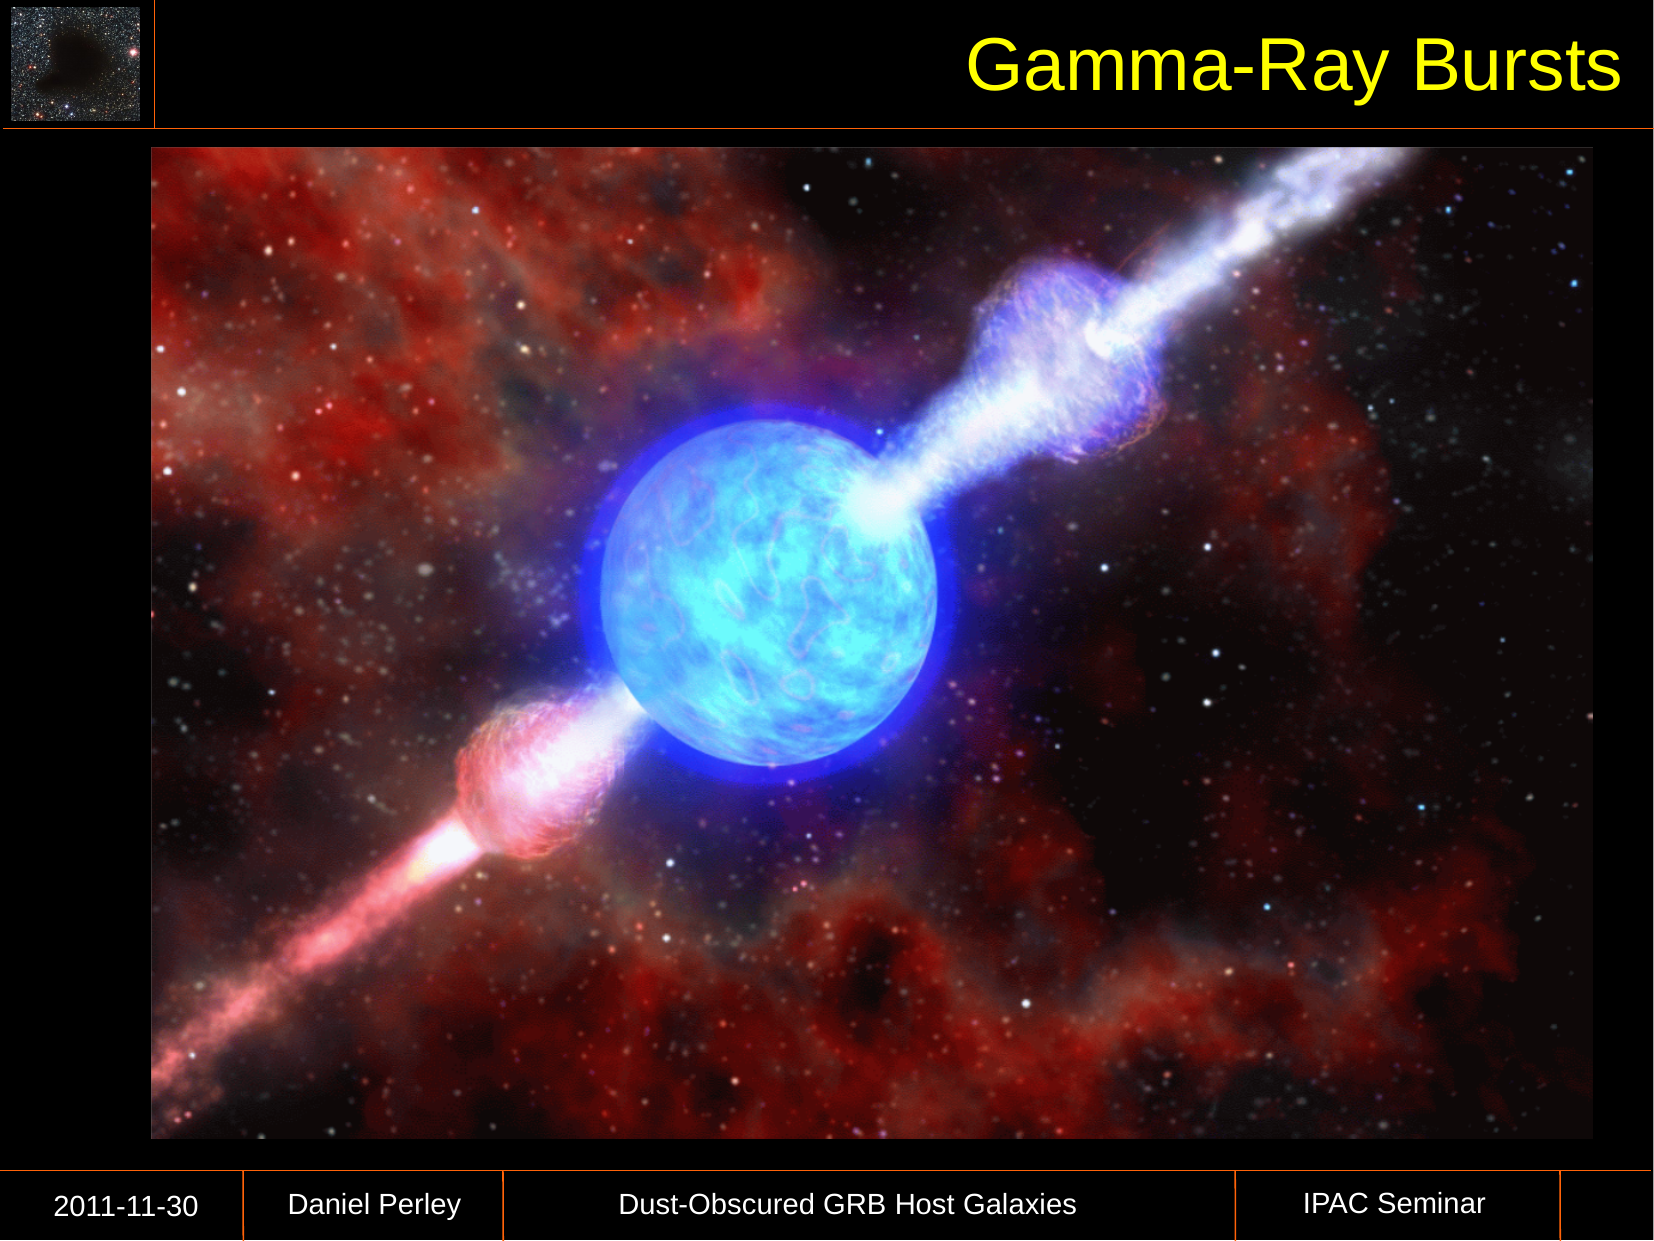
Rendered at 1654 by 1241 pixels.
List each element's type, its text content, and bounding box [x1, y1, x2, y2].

title Gamma-Ray Bursts [594, 21, 1624, 108]
picture [150, 146, 1593, 1139]
picture [11, 7, 140, 121]
